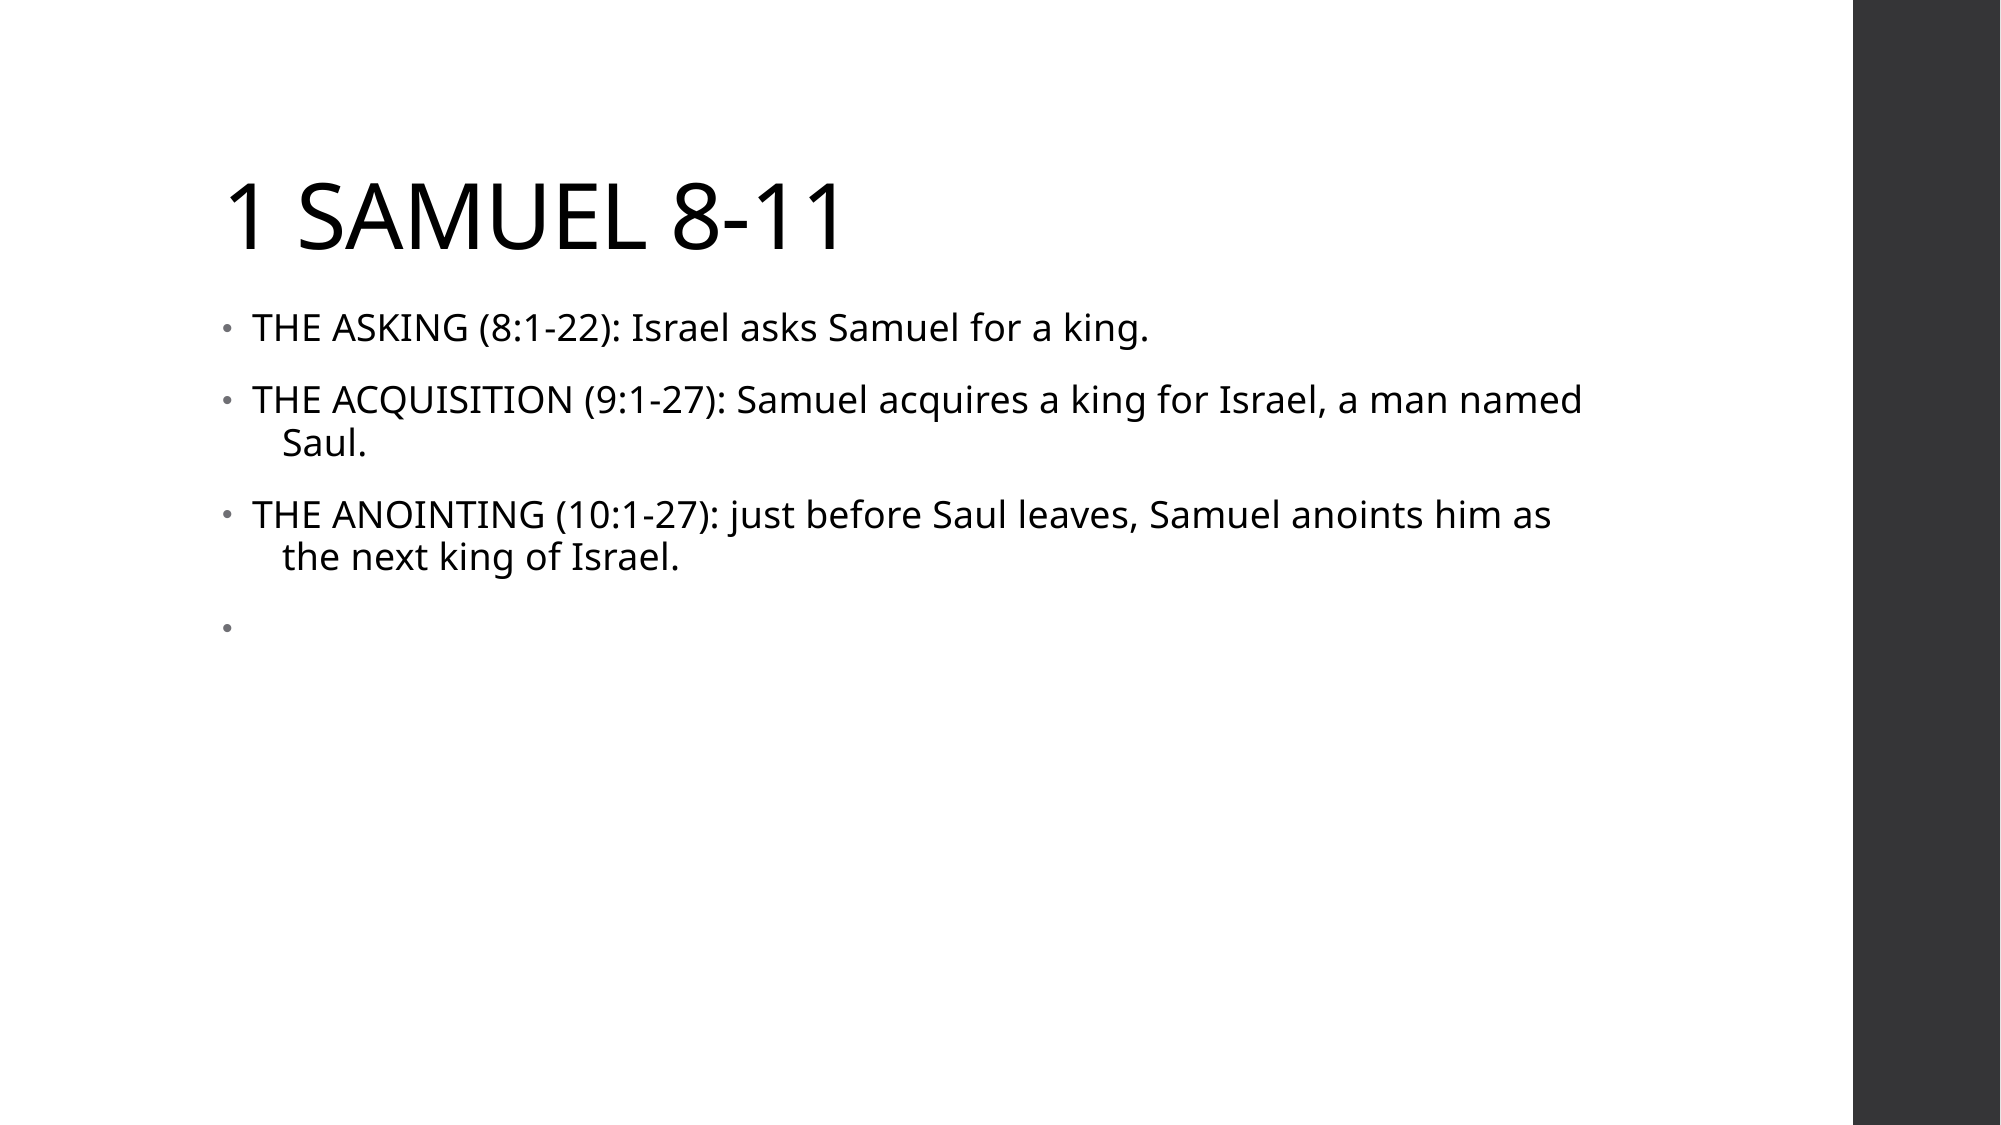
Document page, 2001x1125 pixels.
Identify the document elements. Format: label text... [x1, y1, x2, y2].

title 1 SAMUEL 8-11 [206, 60, 1797, 278]
list THE ASKING (8:1-22): Israel asks Samuel for a king. THE ACQUISITION (9:1-27): Samuel acquires a king for Israel, a man named Saul. THE ANOINTING (10:1-27): just before Saul leaves, Samuel anoints him as the next king of Israel. [206, 299, 1617, 1014]
